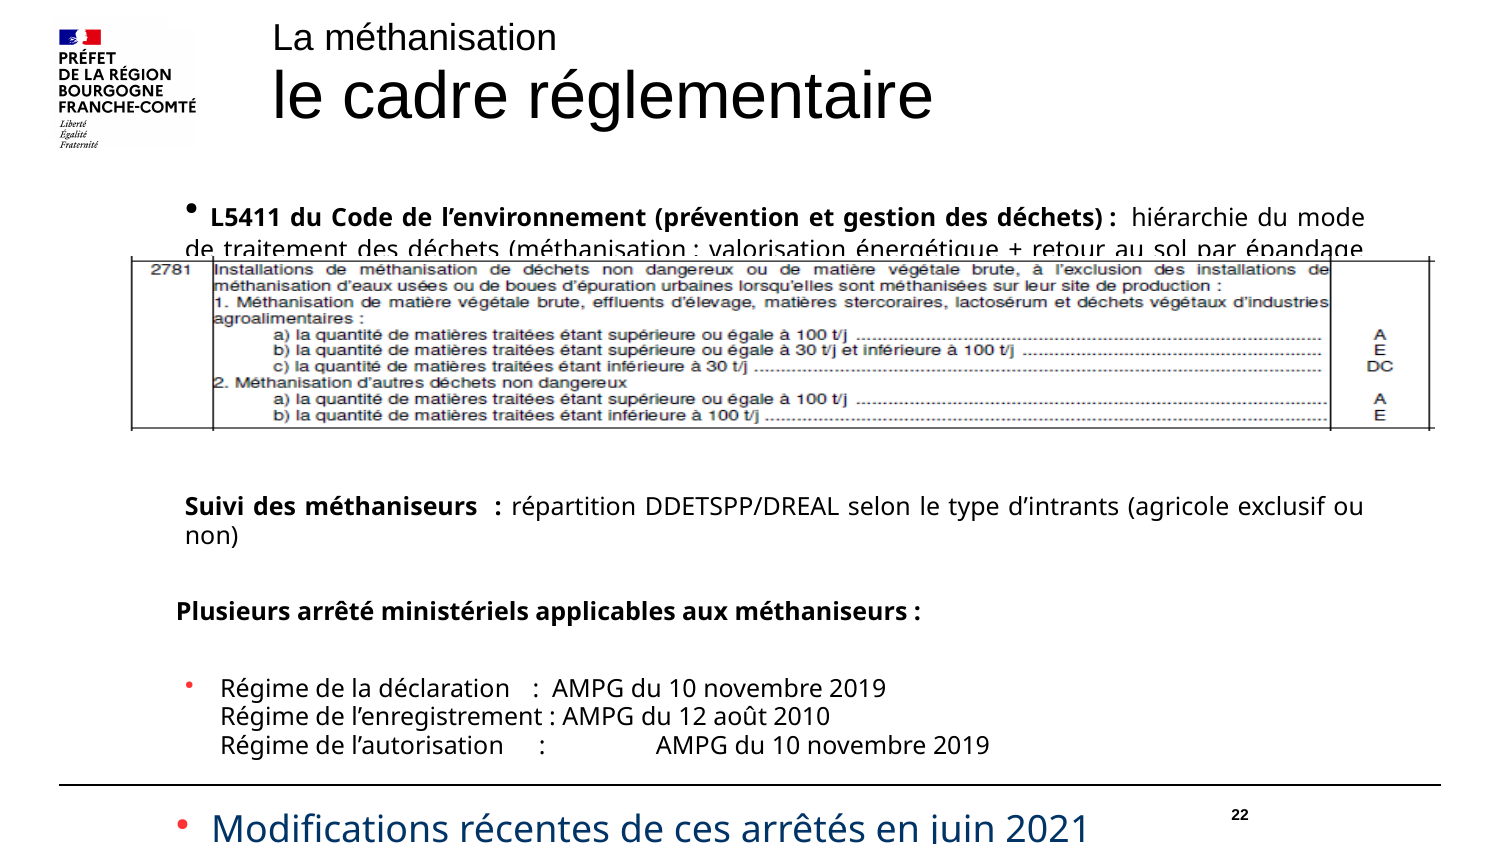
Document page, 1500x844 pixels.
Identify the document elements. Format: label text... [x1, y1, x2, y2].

picture [125, 256, 1435, 431]
text_box L5411 du Code de l’environnement (prévention et gestion des déchets) : hiérarchie du mode de traitement des déchets (méthanisation : valorisation énergétique + retour au sol par épandage des digestats produits) Suivi des méthaniseurs : répartition DDETSPP/DREAL selon le type d’intrants (agricole exclusif ou non) Plusieurs arrêté ministériels applicables aux méthaniseurs : Régime de la déclaration : AMPG du 10 novembre 2019 Régime de l’enregistrement : AMPG du 12 août 2010 Régime de l’autorisation : AMPG du 10 novembre 2019 Modifications récentes de ces arrêtés en juin 2021 [128, 125, 1366, 256]
title La méthanisation le cadre réglementaire [272, 4, 1500, 145]
text_box L5411 du Code de l’environnement (prévention et gestion des déchets) : hiérarchie du mode de traitement des déchets (méthanisation : valorisation énergétique + retour au sol par épandage des digestats produits) Suivi des méthaniseurs : répartition DDETSPP/DREAL selon le type d’intrants (agricole exclusif ou non) Plusieurs arrêté ministériels applicables aux méthaniseurs : Régime de la déclaration : AMPG du 10 novembre 2019 Régime de l’enregistrement : AMPG du 12 août 2010 Régime de l’autorisation : AMPG du 10 novembre 2019 Modifications récentes de ces arrêtés en juin 2021 [128, 431, 1366, 805]
picture [50, 17, 196, 148]
